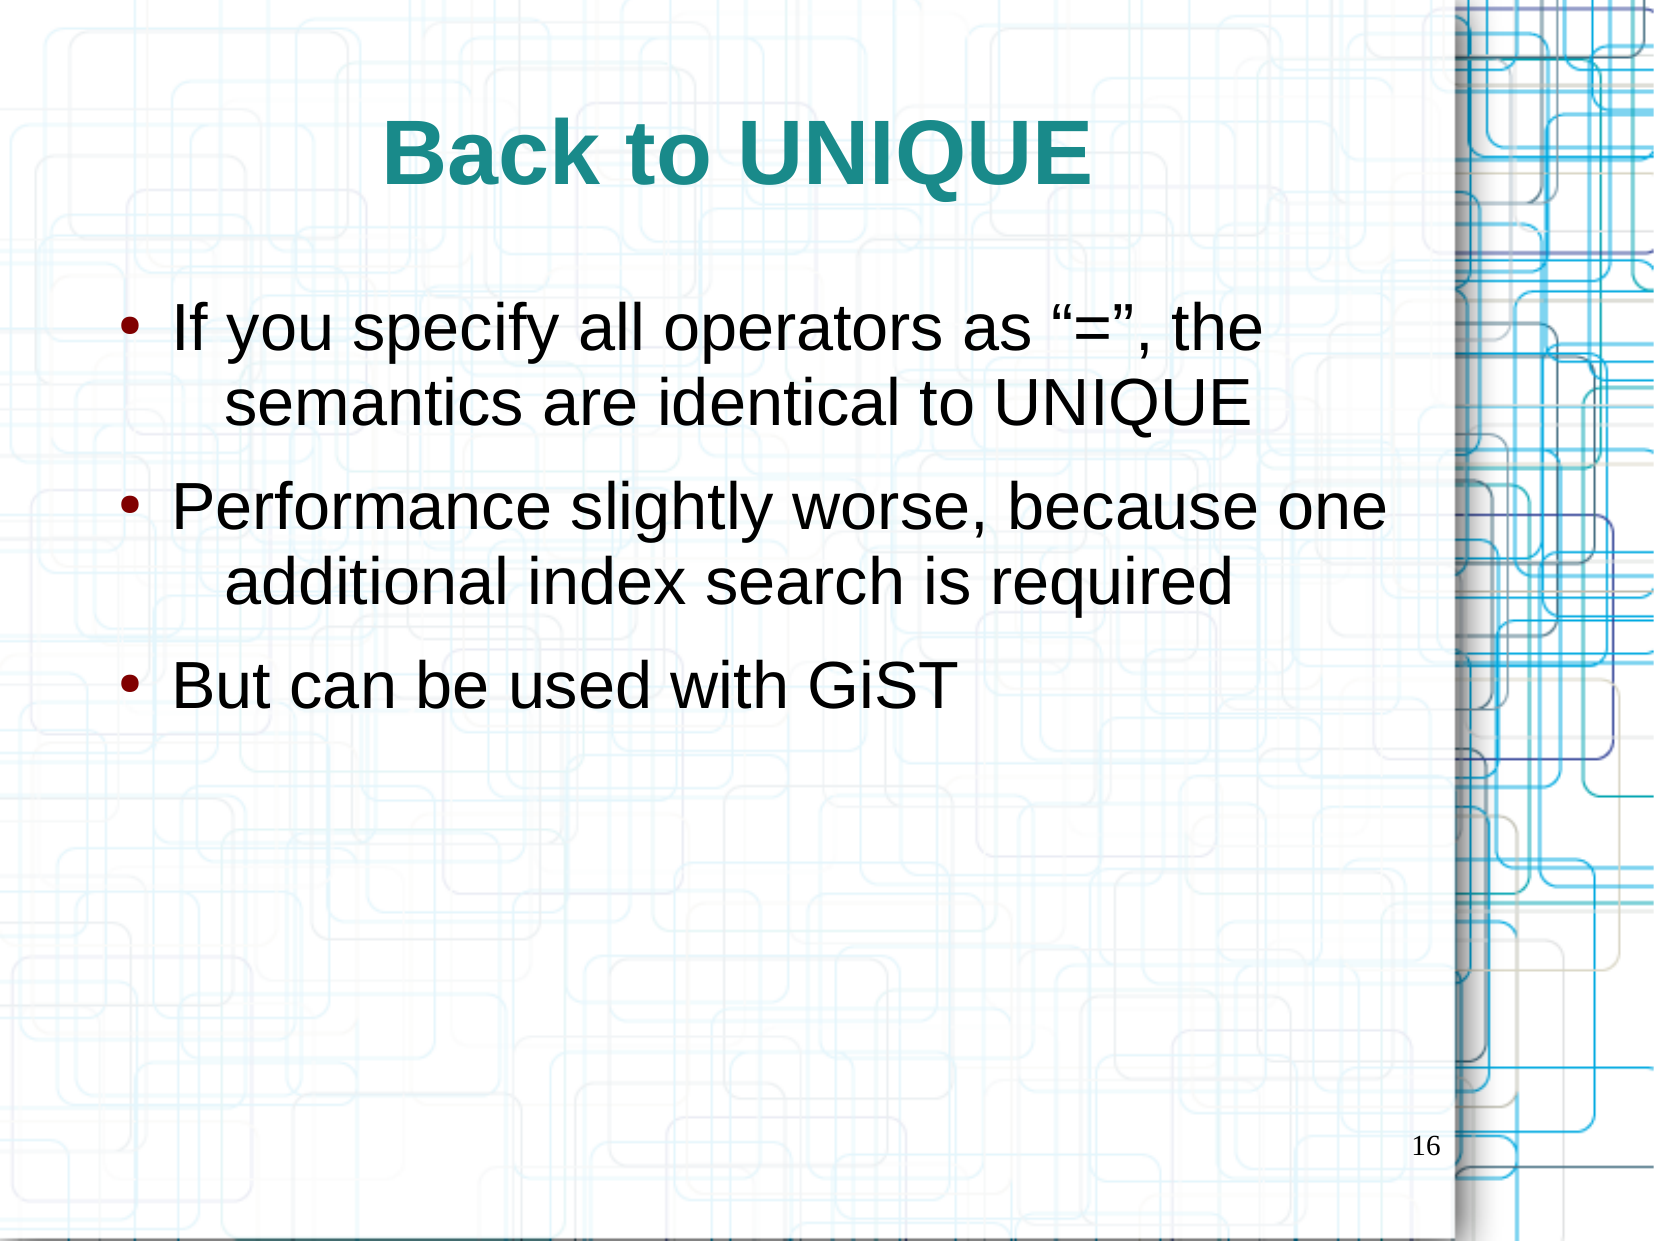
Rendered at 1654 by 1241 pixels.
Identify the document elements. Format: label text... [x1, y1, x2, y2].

list If you specify all operators as “=”, the semantics are identical to UNIQUE Performance slightly worse, because one additional index search is required But can be used with GiST [82, 290, 1418, 1094]
picture [0, 0, 1654, 1241]
title Back to UNIQUE [59, 56, 1418, 250]
